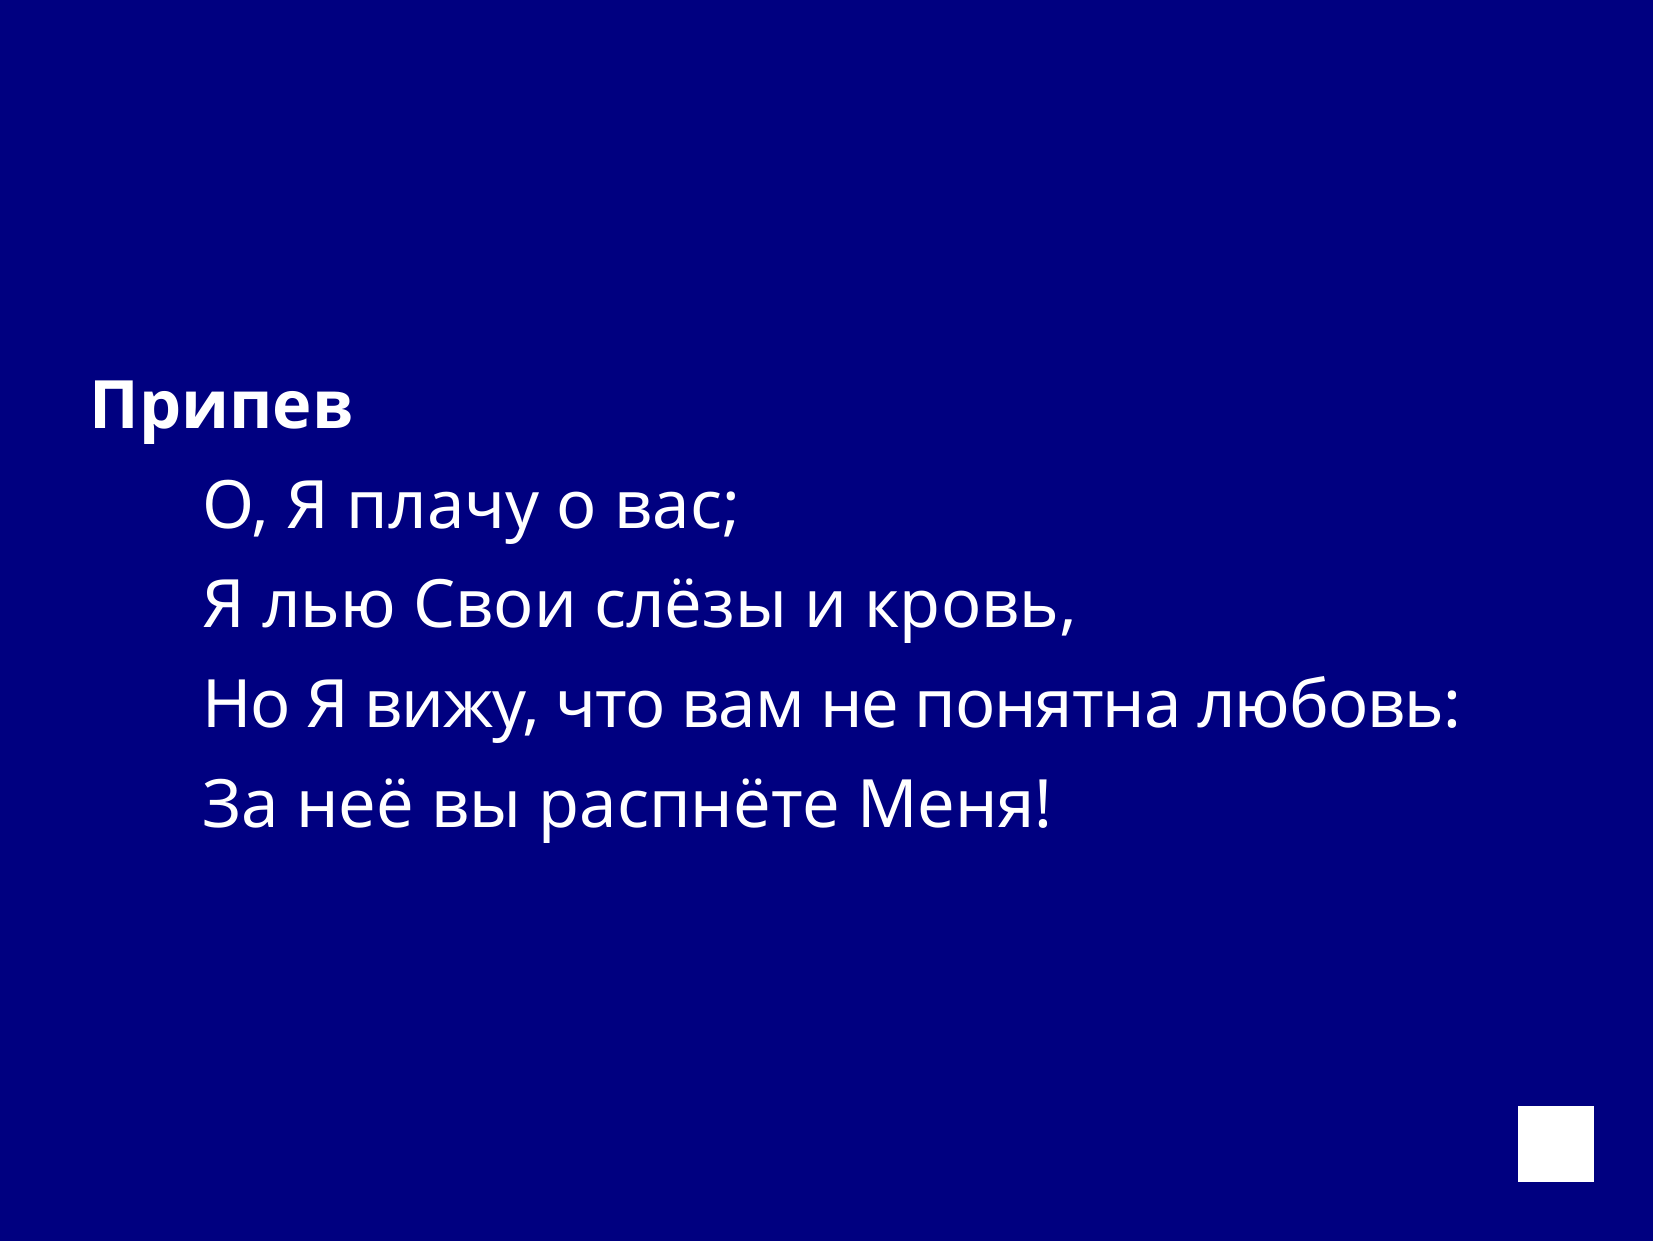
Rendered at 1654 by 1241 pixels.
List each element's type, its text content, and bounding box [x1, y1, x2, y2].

text_box [1518, 1163, 1594, 1182]
text_box Припев О, Я плачу о вас; Я лью Свои слёзы и кровь, Но Я вижу, что вам не понятна любовь: За неё вы распнёте Меня! [75, 150, 1653, 1163]
